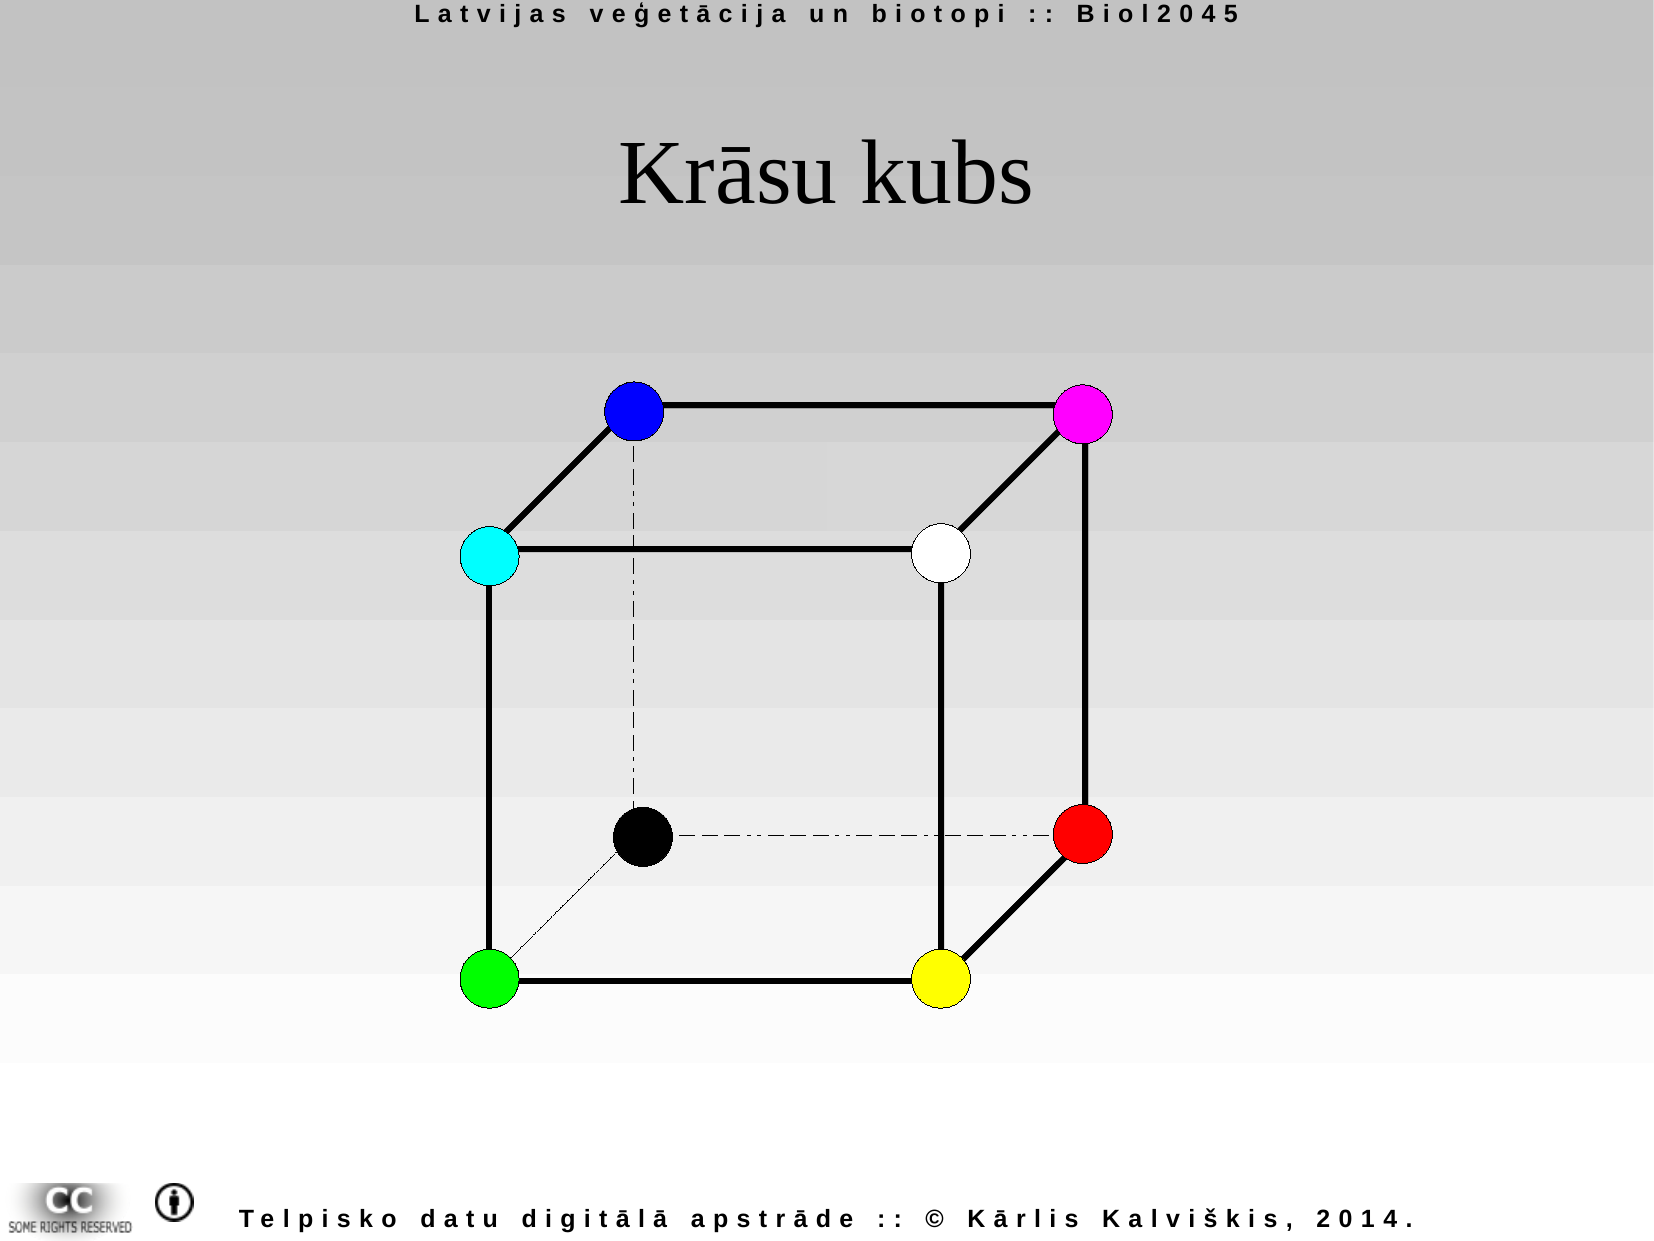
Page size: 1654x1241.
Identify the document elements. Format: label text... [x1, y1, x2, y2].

picture [0, 0, 1654, 1241]
text_box [604, 381, 664, 441]
title Krāsu kubs [29, 49, 1625, 296]
text_box [613, 807, 673, 867]
text_box [911, 949, 971, 1009]
text_box [460, 949, 520, 1009]
text_box [1053, 804, 1113, 864]
text_box [1053, 384, 1113, 444]
text_box [460, 526, 520, 586]
text_box [911, 523, 971, 583]
